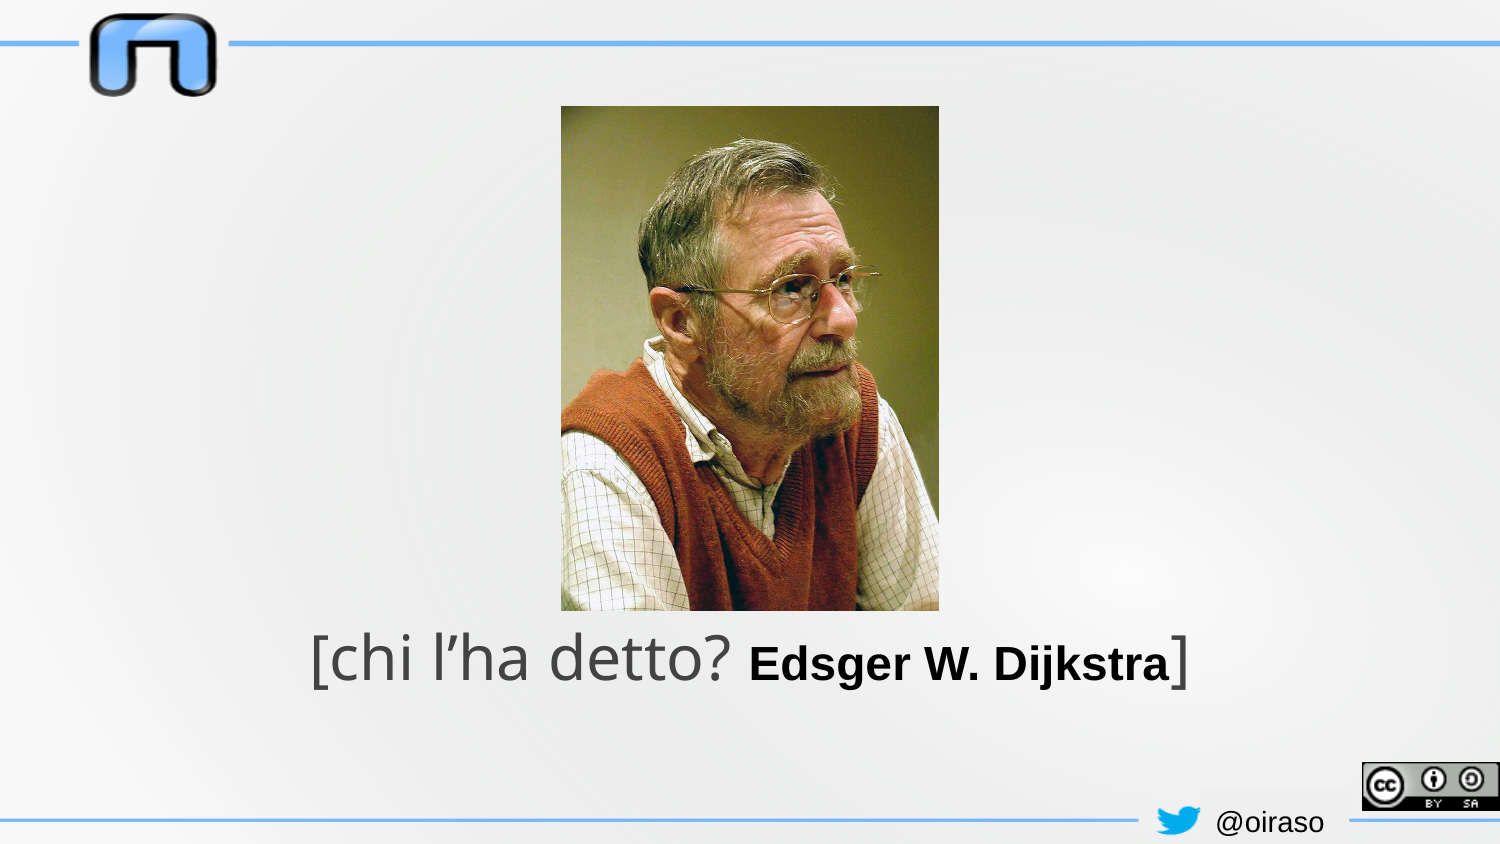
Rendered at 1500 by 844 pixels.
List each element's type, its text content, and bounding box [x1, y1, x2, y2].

picture [0, 0, 1500, 844]
text_box @oirasor [1200, 788, 1350, 844]
subtitle [chi l’ha detto? Edsger W. Dijkstra] [112, 603, 1388, 733]
